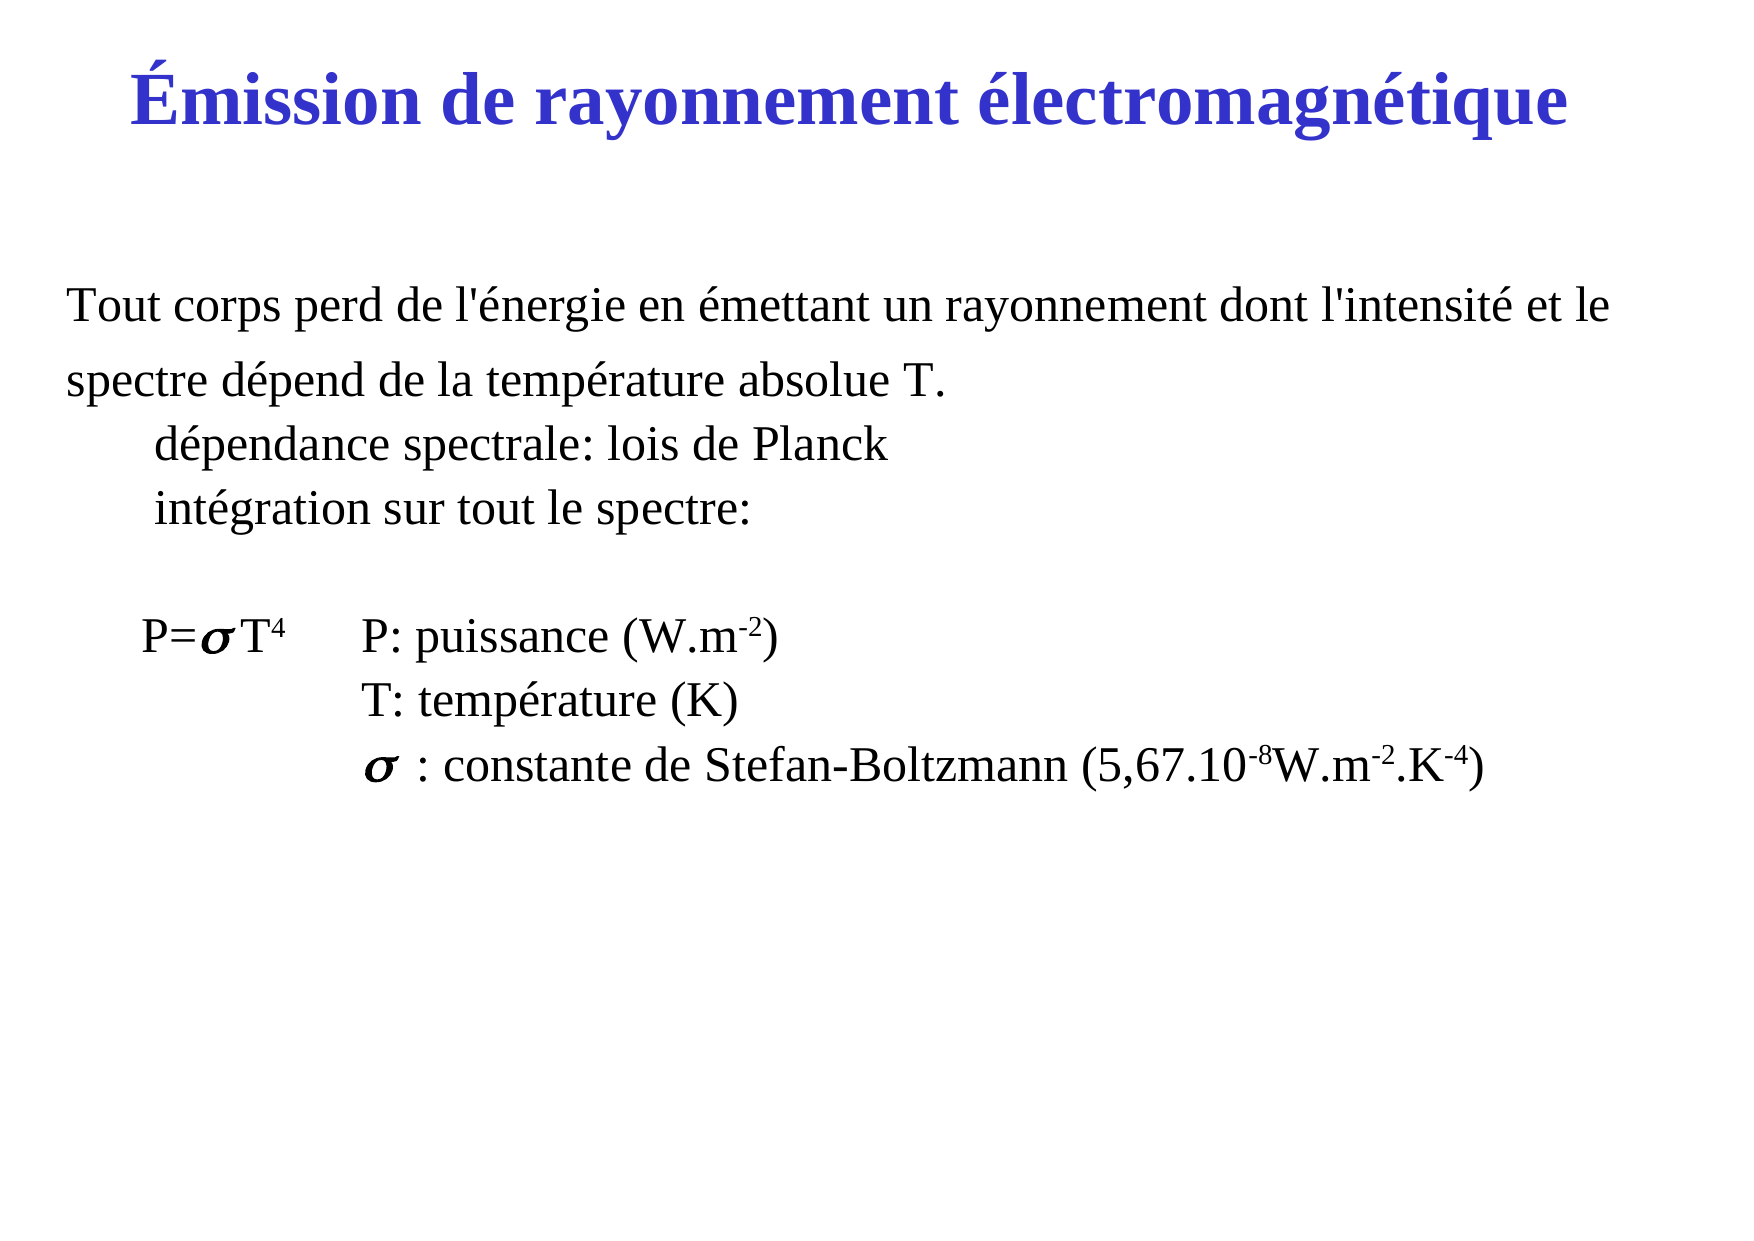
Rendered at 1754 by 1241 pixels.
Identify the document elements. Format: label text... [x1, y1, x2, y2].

text_box Tout corps perd de l'énergie en émettant un rayonnement dont l'intensité et le spectre dépend de la température absolue T. dépendance spectrale: lois de Planck intégration sur tout le spectre: P= T4 P: puissance (W.m-2) T: température (K) : constante de Stefan-Boltzmann (5,67.10-8W.m-2.K-4) [66, 256, 1699, 856]
text_box Émission de rayonnement électromagnétique [49, 57, 1651, 141]
